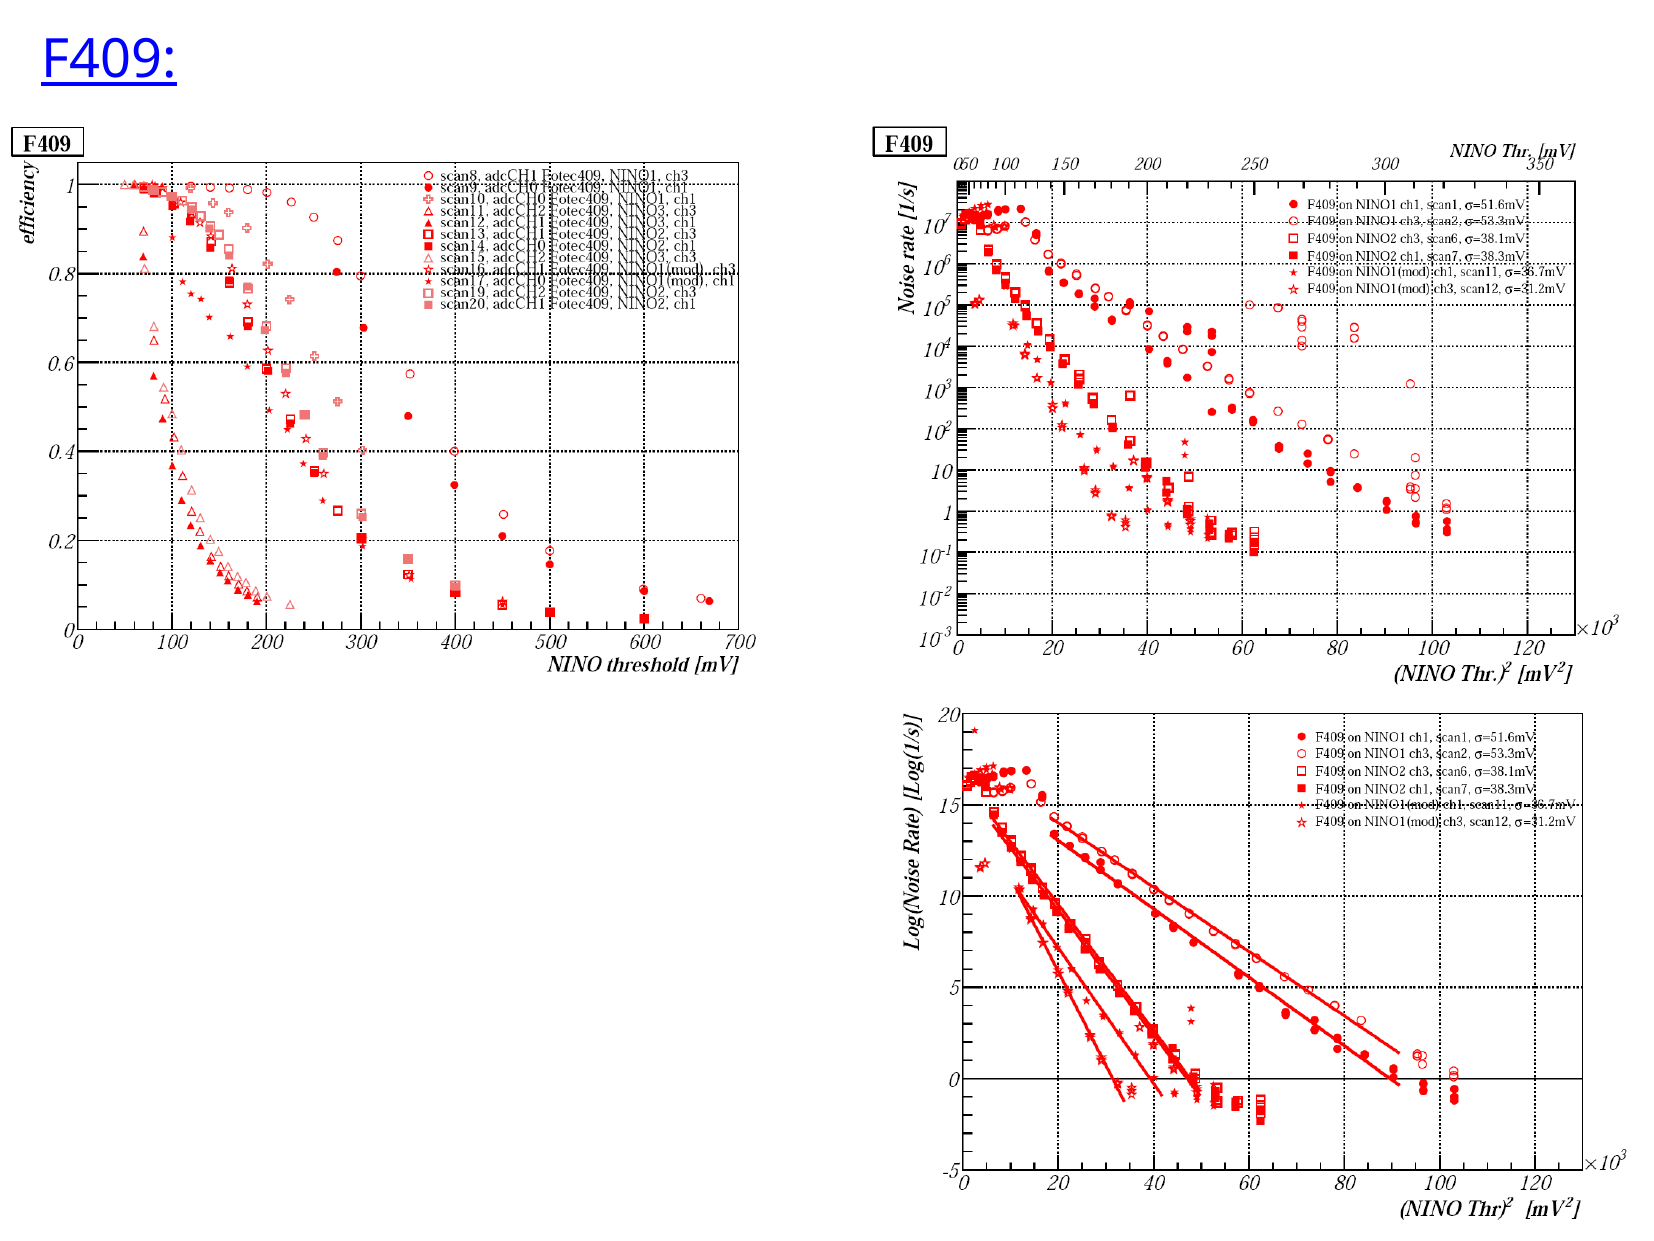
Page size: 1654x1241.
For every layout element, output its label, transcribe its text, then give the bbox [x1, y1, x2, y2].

picture [870, 124, 1621, 687]
title F409: [41, 0, 1088, 113]
picture [6, 125, 757, 680]
picture [880, 696, 1631, 1226]
